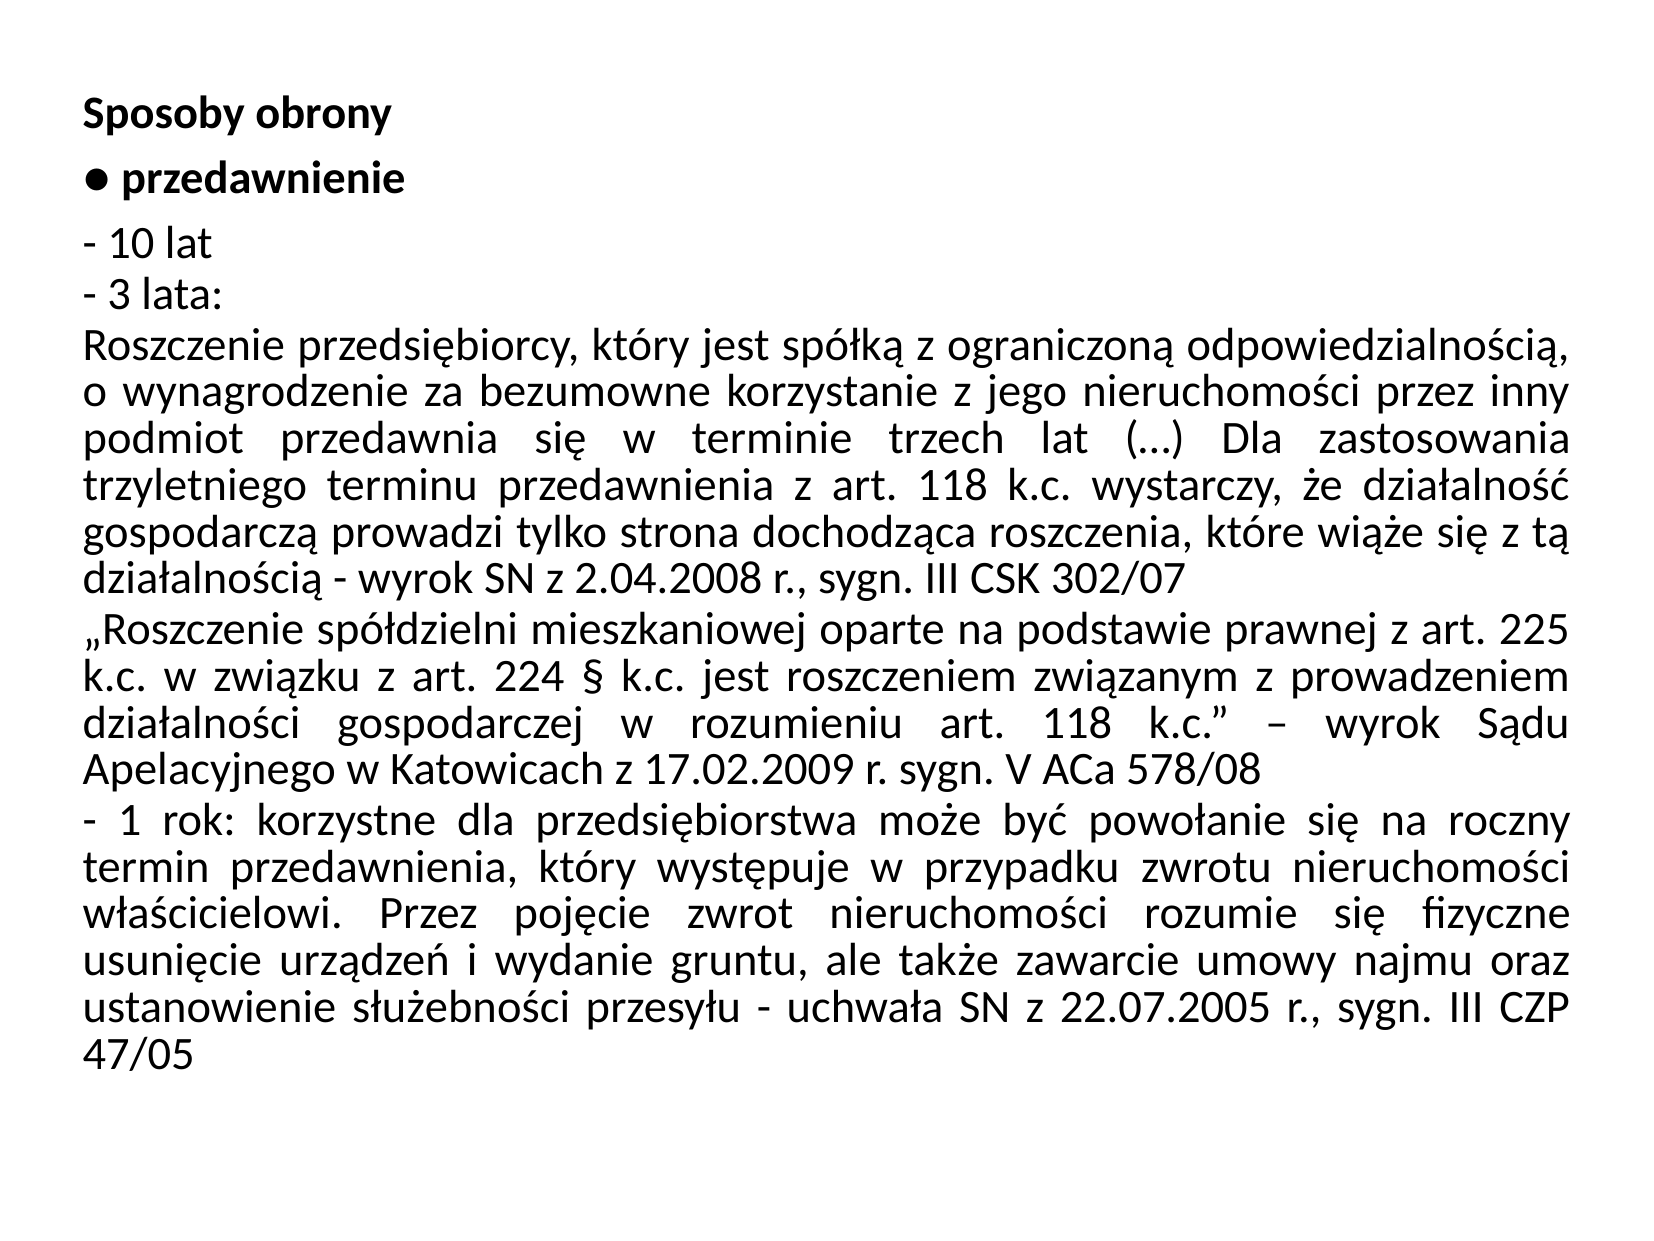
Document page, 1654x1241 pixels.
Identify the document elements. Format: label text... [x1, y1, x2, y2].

list Sposoby obrony ● przedawnienie - 10 lat - 3 lata: Roszczenie przedsiębiorcy, który jest spółką z ograniczoną odpowiedzialnością, o wynagrodzenie za bezumowne korzystanie z jego nieruchomości przez inny podmiot przedawnia się w terminie trzech lat (…) Dla zastosowania trzyletniego terminu przedawnienia z art. 118 k.c. wystarczy, że działalność gospodarczą prowadzi tylko strona dochodząca roszczenia, które wiąże się z tą działalnością - wyrok SN z 2.04.2008 r., sygn. III CSK 302/07 „Roszczenie spółdzielni mieszkaniowej oparte na podstawie prawnej z art. 225 k.c. w związku z art. 224 § k.c. jest roszczeniem związanym z prowadzeniem działalności gospodarczej w rozumieniu art. 118 k.c.” – wyrok Sądu Apelacyjnego w Katowicach z 17.02.2009 r. sygn. V ACa 578/08 - 1 rok: korzystne dla przedsiębiorstwa może być powołanie się na roczny termin przedawnienia, który występuje w przypadku zwrotu nieruchomości właścicielowi. Przez pojęcie zwrot nieruchomości rozumie się fizyczne usunięcie urządzeń i wydanie gruntu, ale także zawarcie umowy najmu oraz ustanowienie służebności przesyłu - uchwała SN z 22.07.2005 r., sygn. III CZP 47/05 [82, 59, 1571, 1109]
